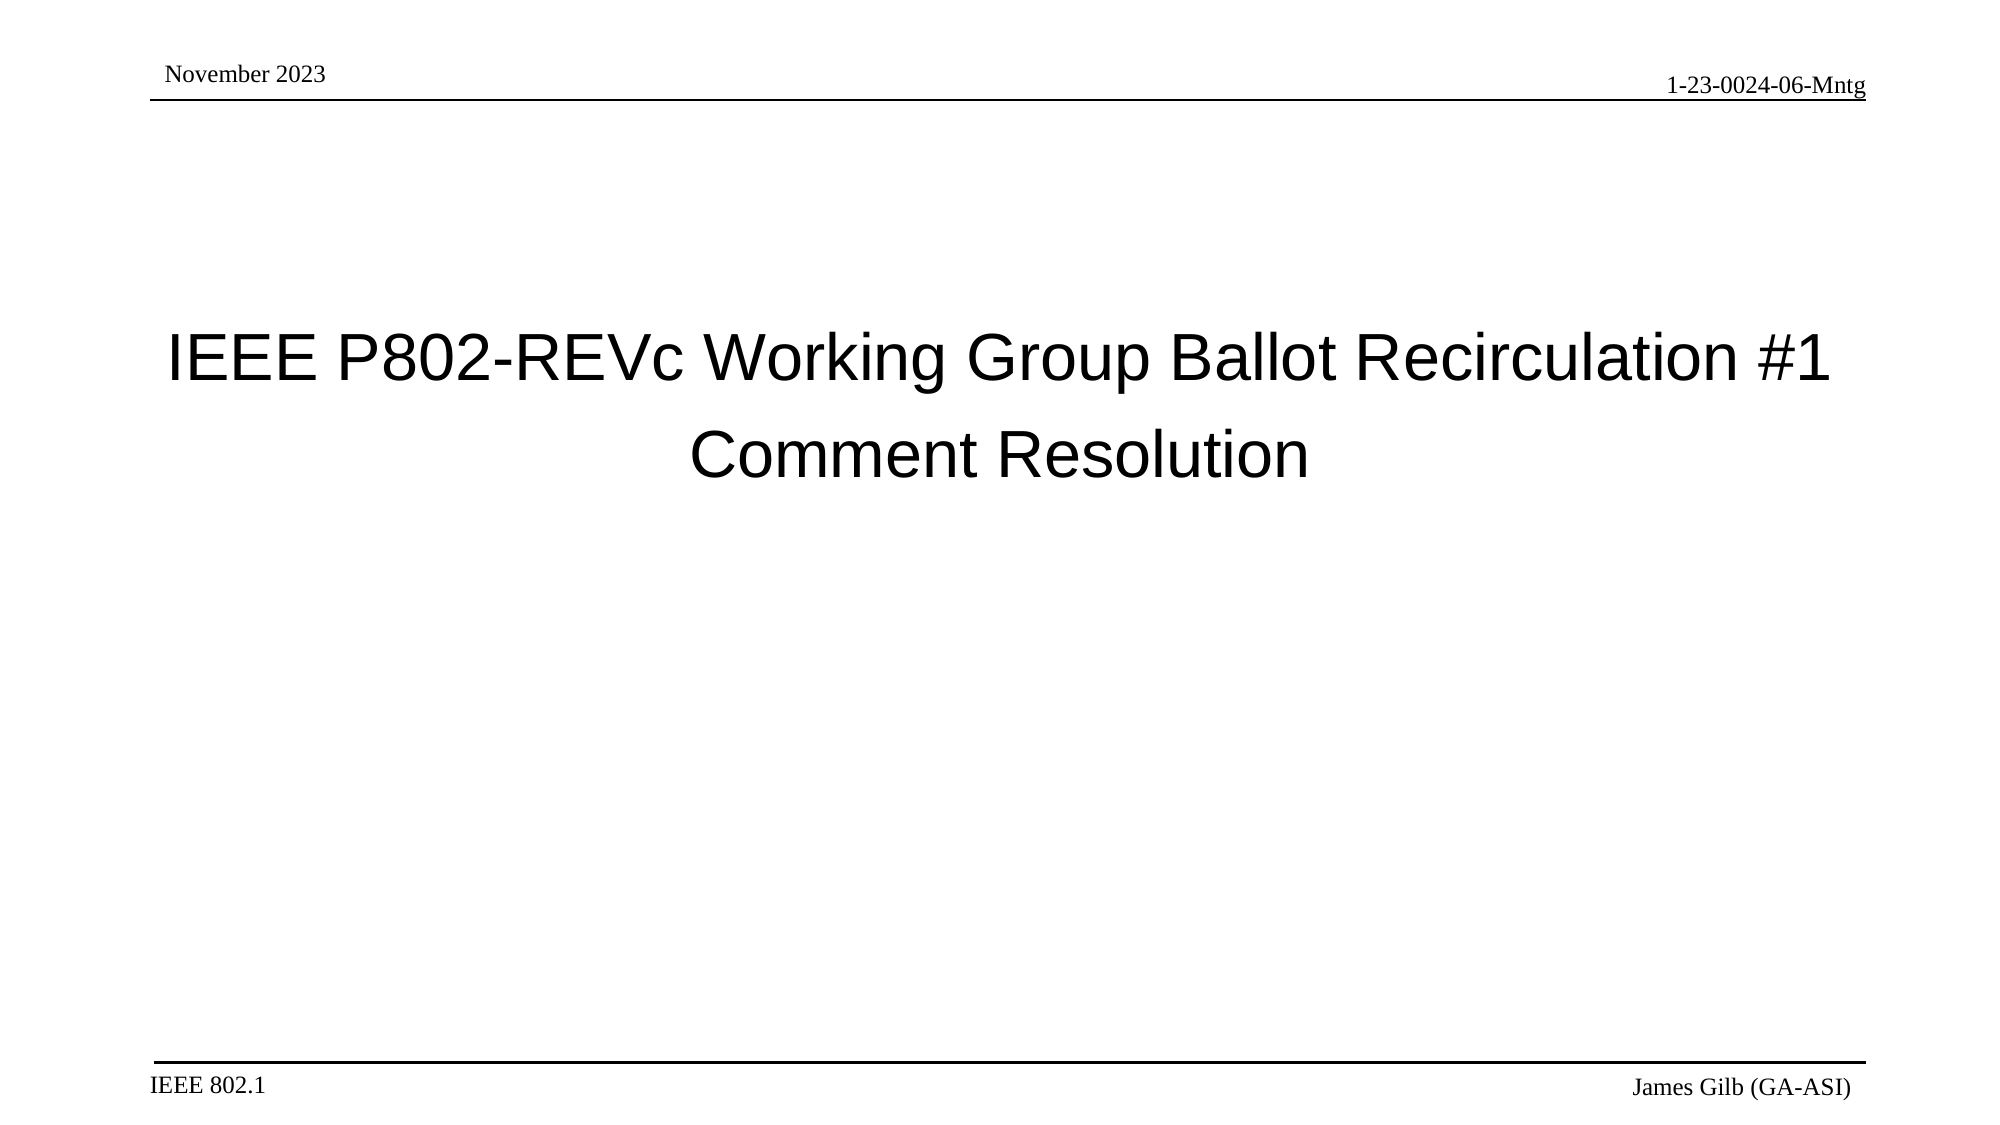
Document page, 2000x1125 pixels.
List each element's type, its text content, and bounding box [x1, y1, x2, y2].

subtitle IEEE P802-REVc Working Group Ballot Recirculation #1 Comment Resolution [125, 112, 1876, 693]
